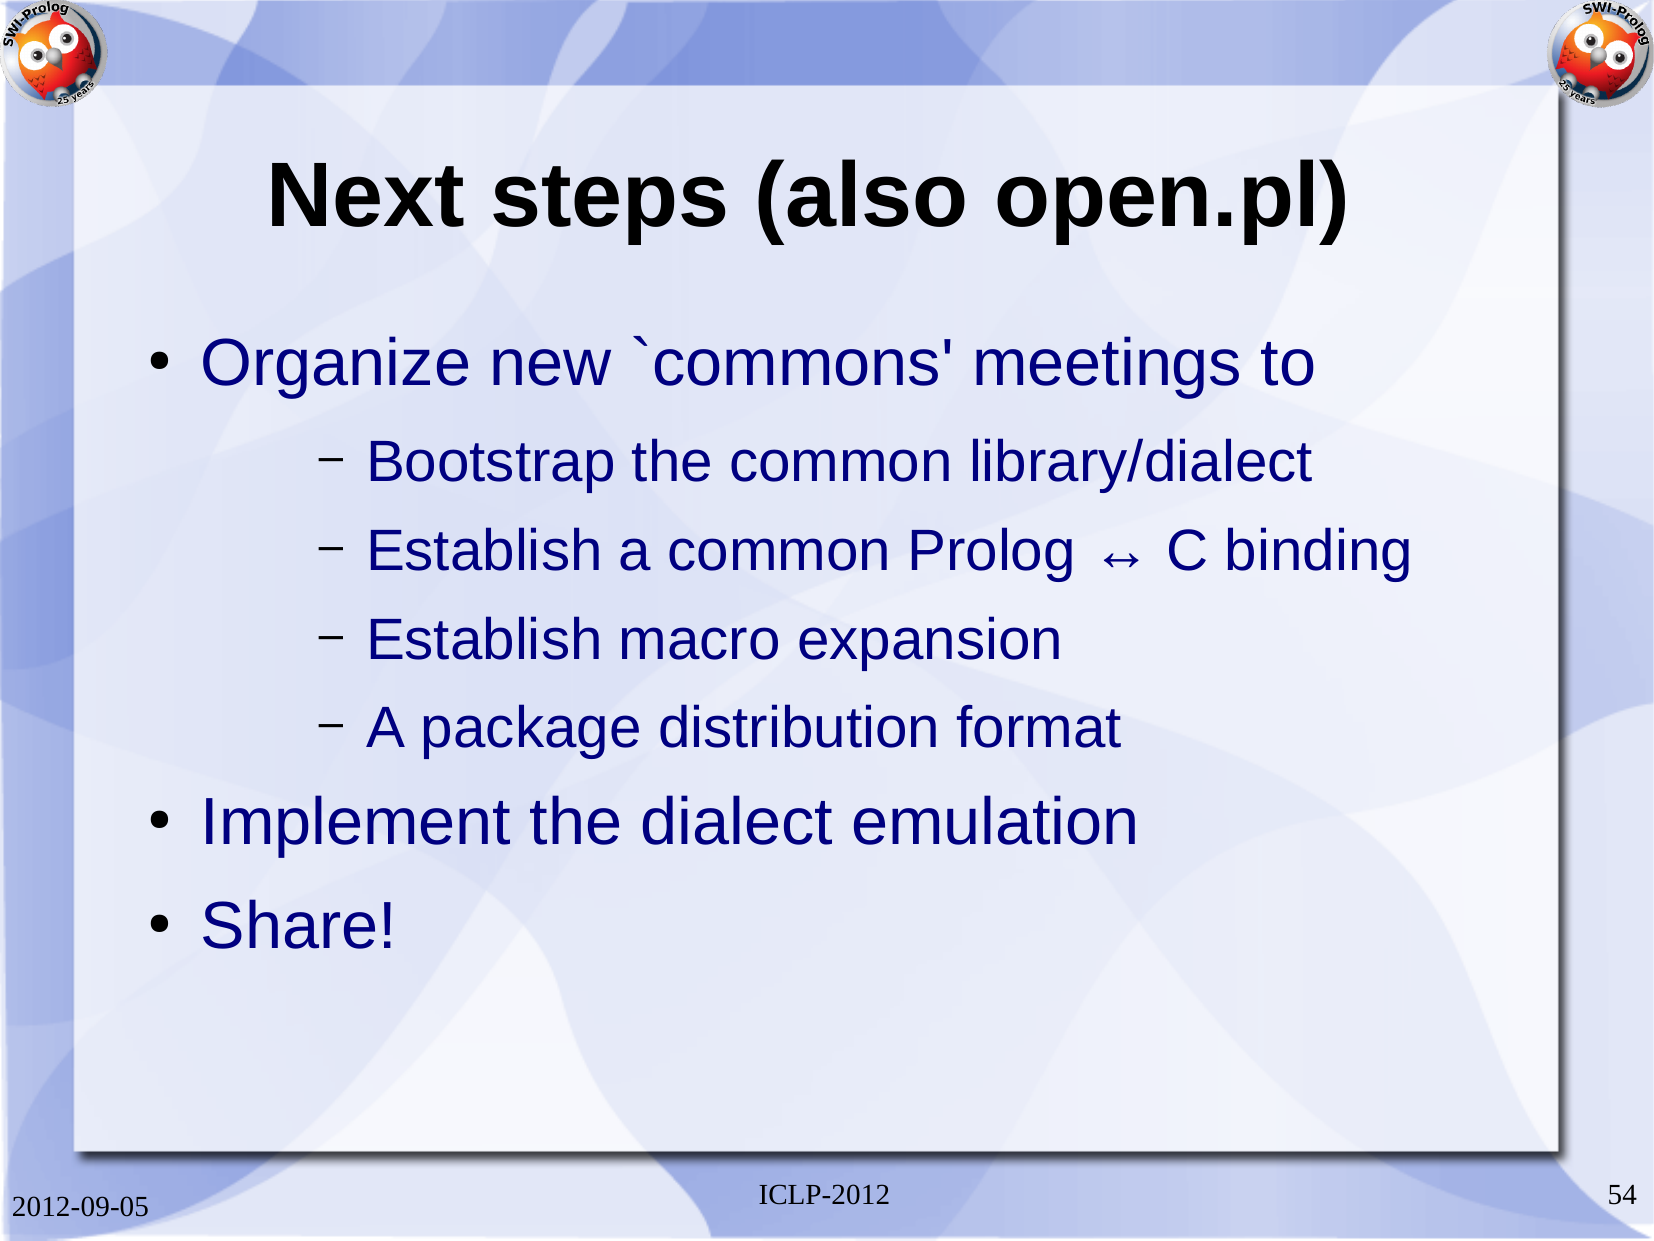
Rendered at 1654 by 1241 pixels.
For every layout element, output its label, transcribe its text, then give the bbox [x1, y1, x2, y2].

title Next steps (also open.pl) [82, 90, 1536, 298]
list Organize new `commons' meetings to Bootstrap the common library/dialect Establish a common Prolog ↔ C binding Establish macro expansion A package distribution format Implement the dialect emulation Share! [129, 324, 1489, 1045]
picture [0, 0, 1654, 1241]
